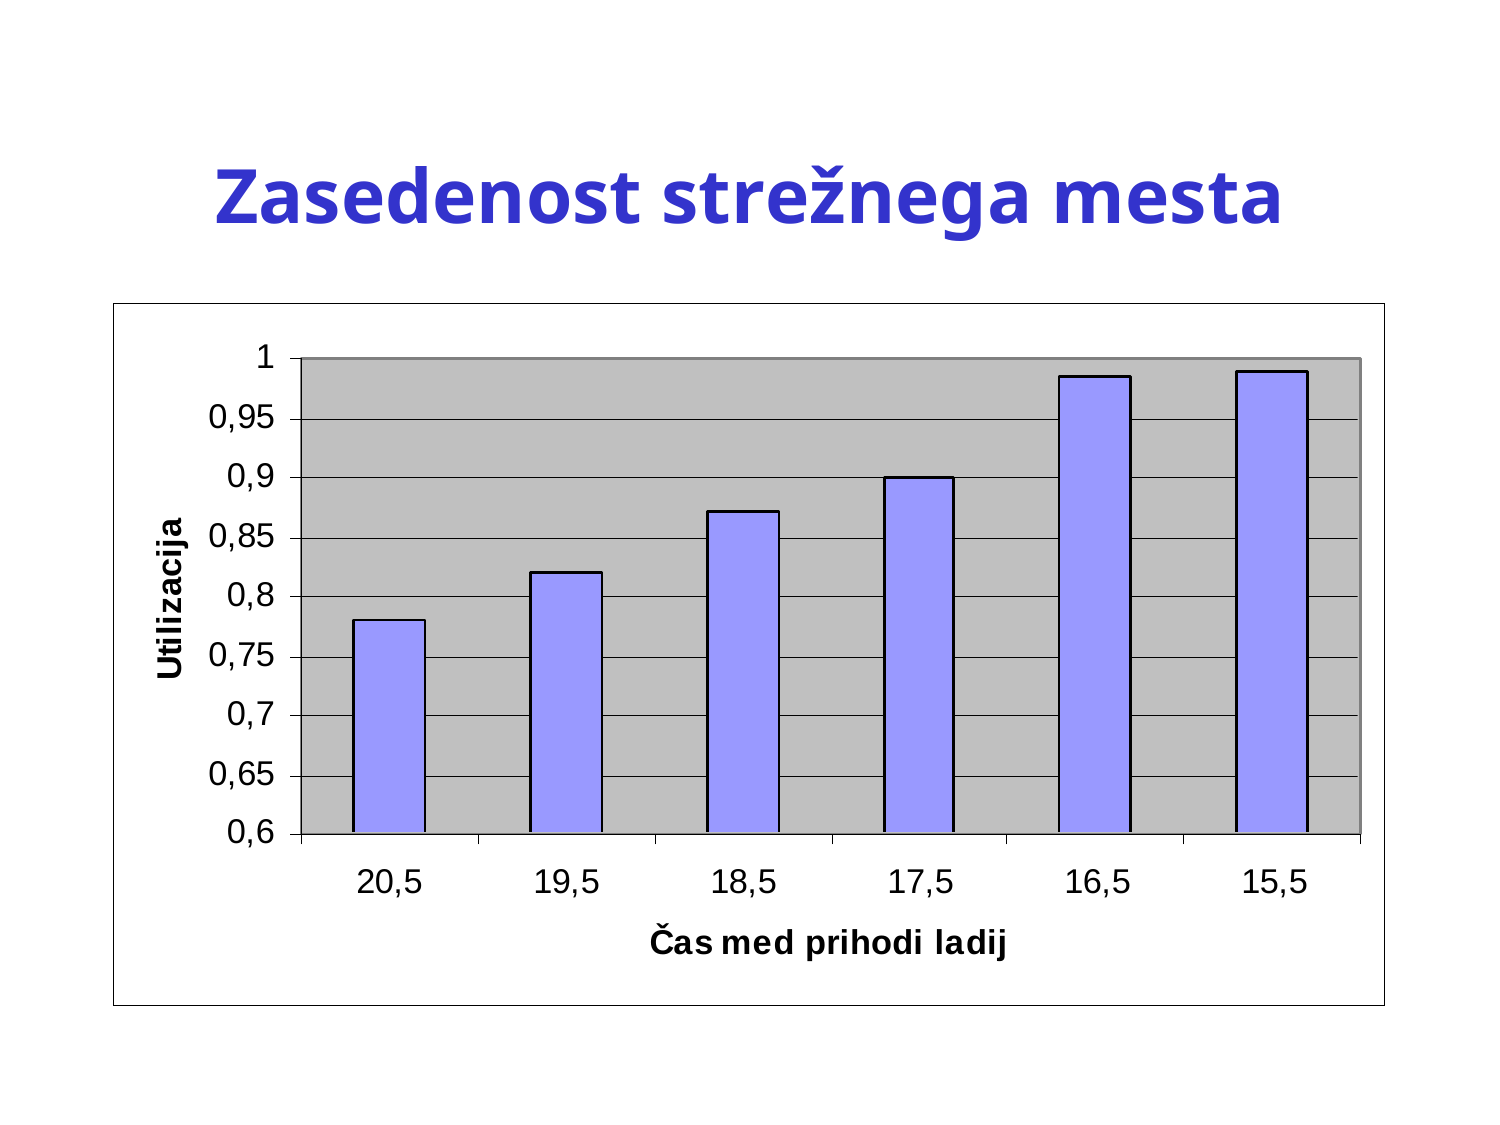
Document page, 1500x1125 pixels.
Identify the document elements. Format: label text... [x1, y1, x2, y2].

title Zasedenost strežnega mesta [112, 99, 1388, 288]
chart [99, 289, 1401, 1019]
